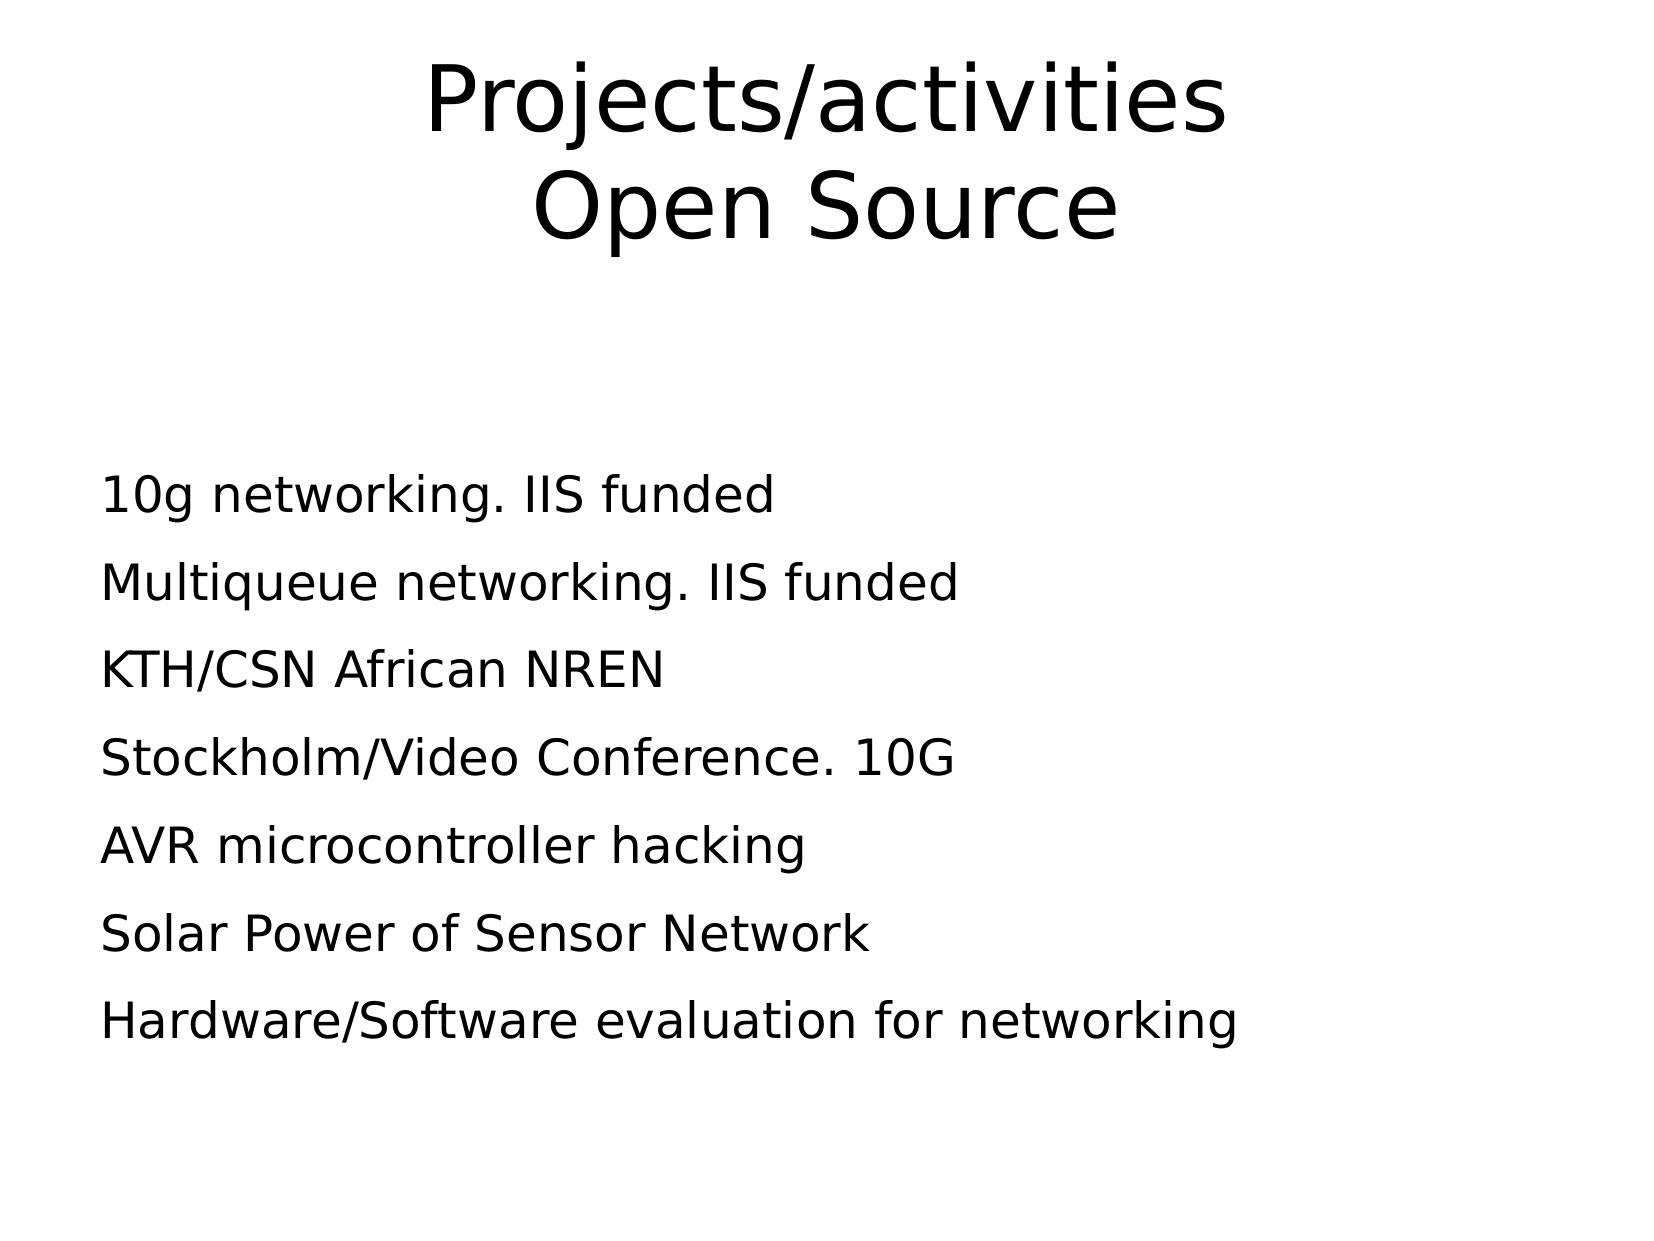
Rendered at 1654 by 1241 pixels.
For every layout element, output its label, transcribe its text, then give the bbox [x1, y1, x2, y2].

title Projects/activities Open Source [82, 45, 1571, 261]
list 10g networking. IIS funded Multiqueue networking. IIS funded KTH/CSN African NREN Stockholm/Video Conference. 10G AVR microcontroller hacking Solar Power of Sensor Network Hardware/Software evaluation for networking [82, 290, 1571, 1241]
